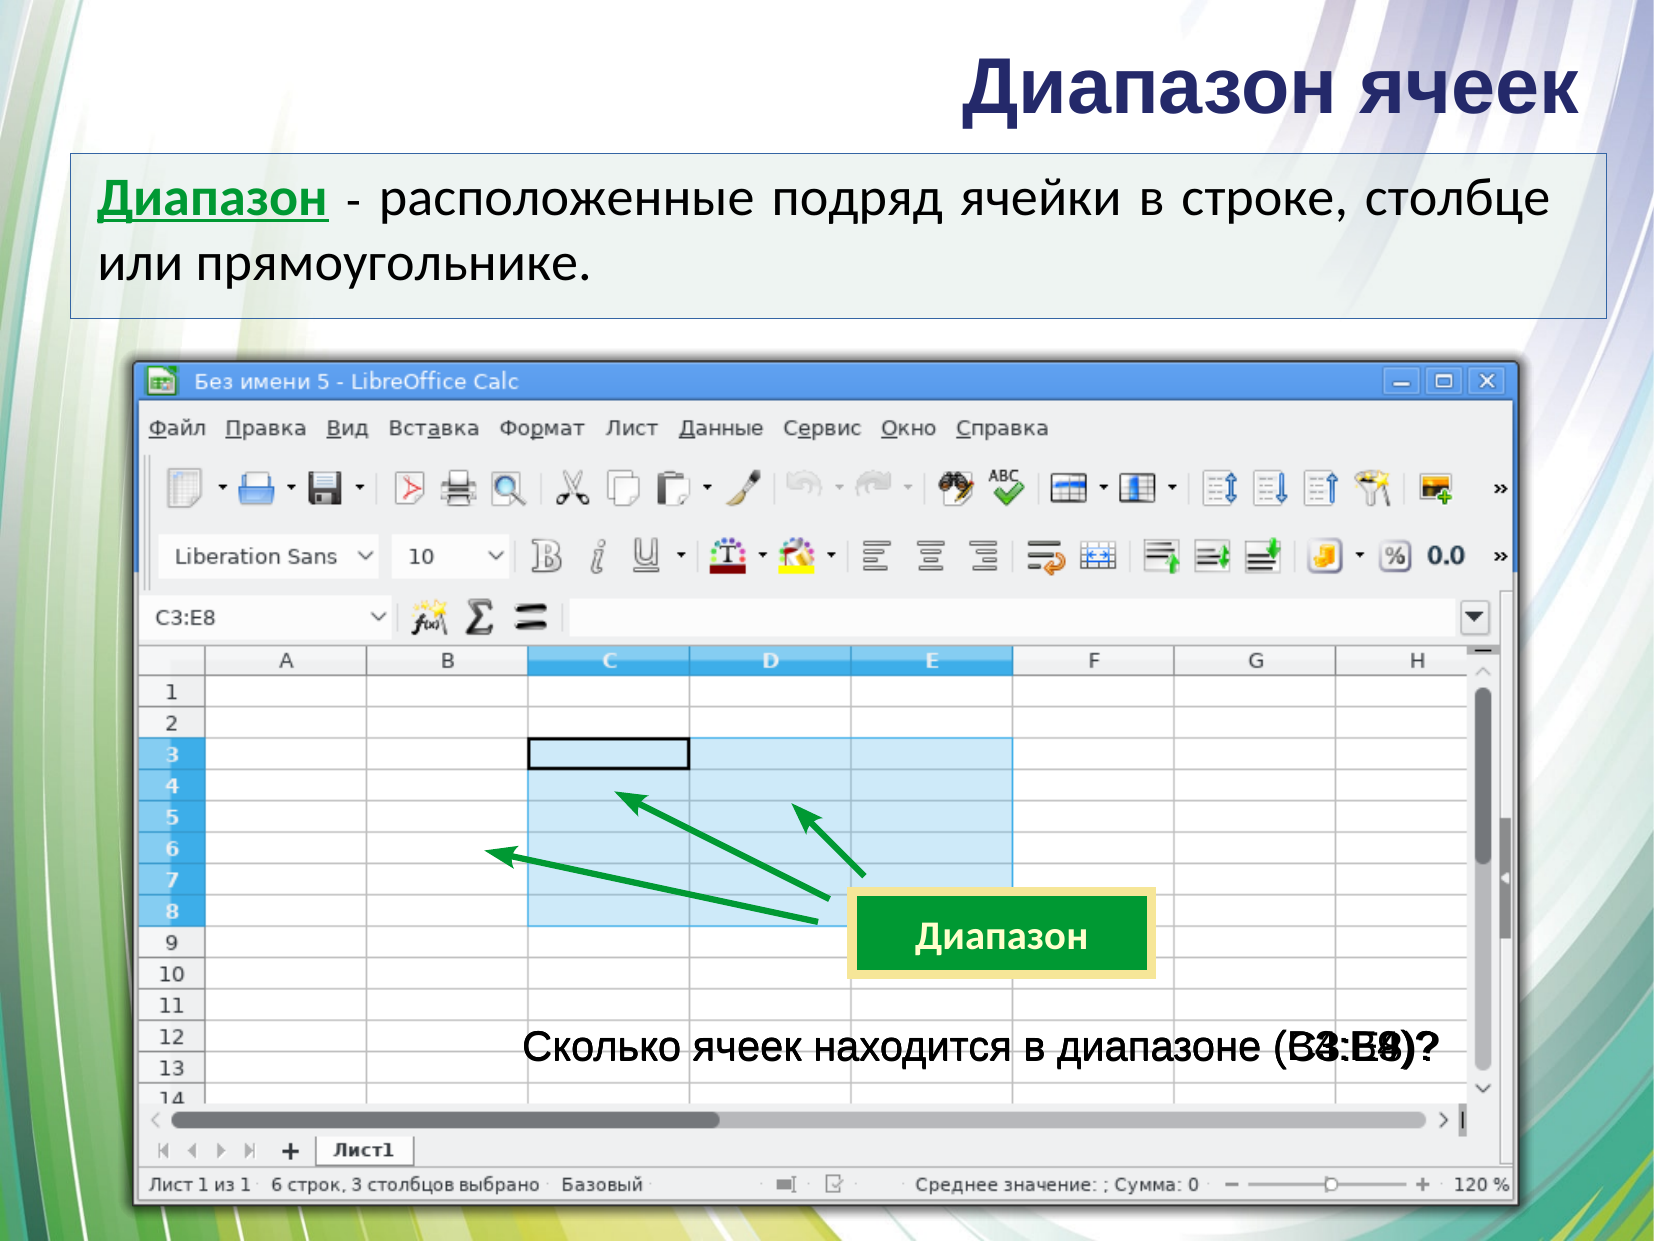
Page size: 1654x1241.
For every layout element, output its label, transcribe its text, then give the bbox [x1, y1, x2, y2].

text_box Сколько ячеек находится в диапазоне (С3:Е8)? [507, 1015, 1456, 1070]
text_box Диапазон [852, 891, 1152, 975]
text_box Диапазон ячеек [97, 34, 1595, 139]
text_box Диапазон - расположенные подряд ячейки в строке, столбце или прямоугольнике. [82, 153, 1568, 299]
picture [0, 0, 1654, 1241]
text_box [70, 153, 1607, 319]
